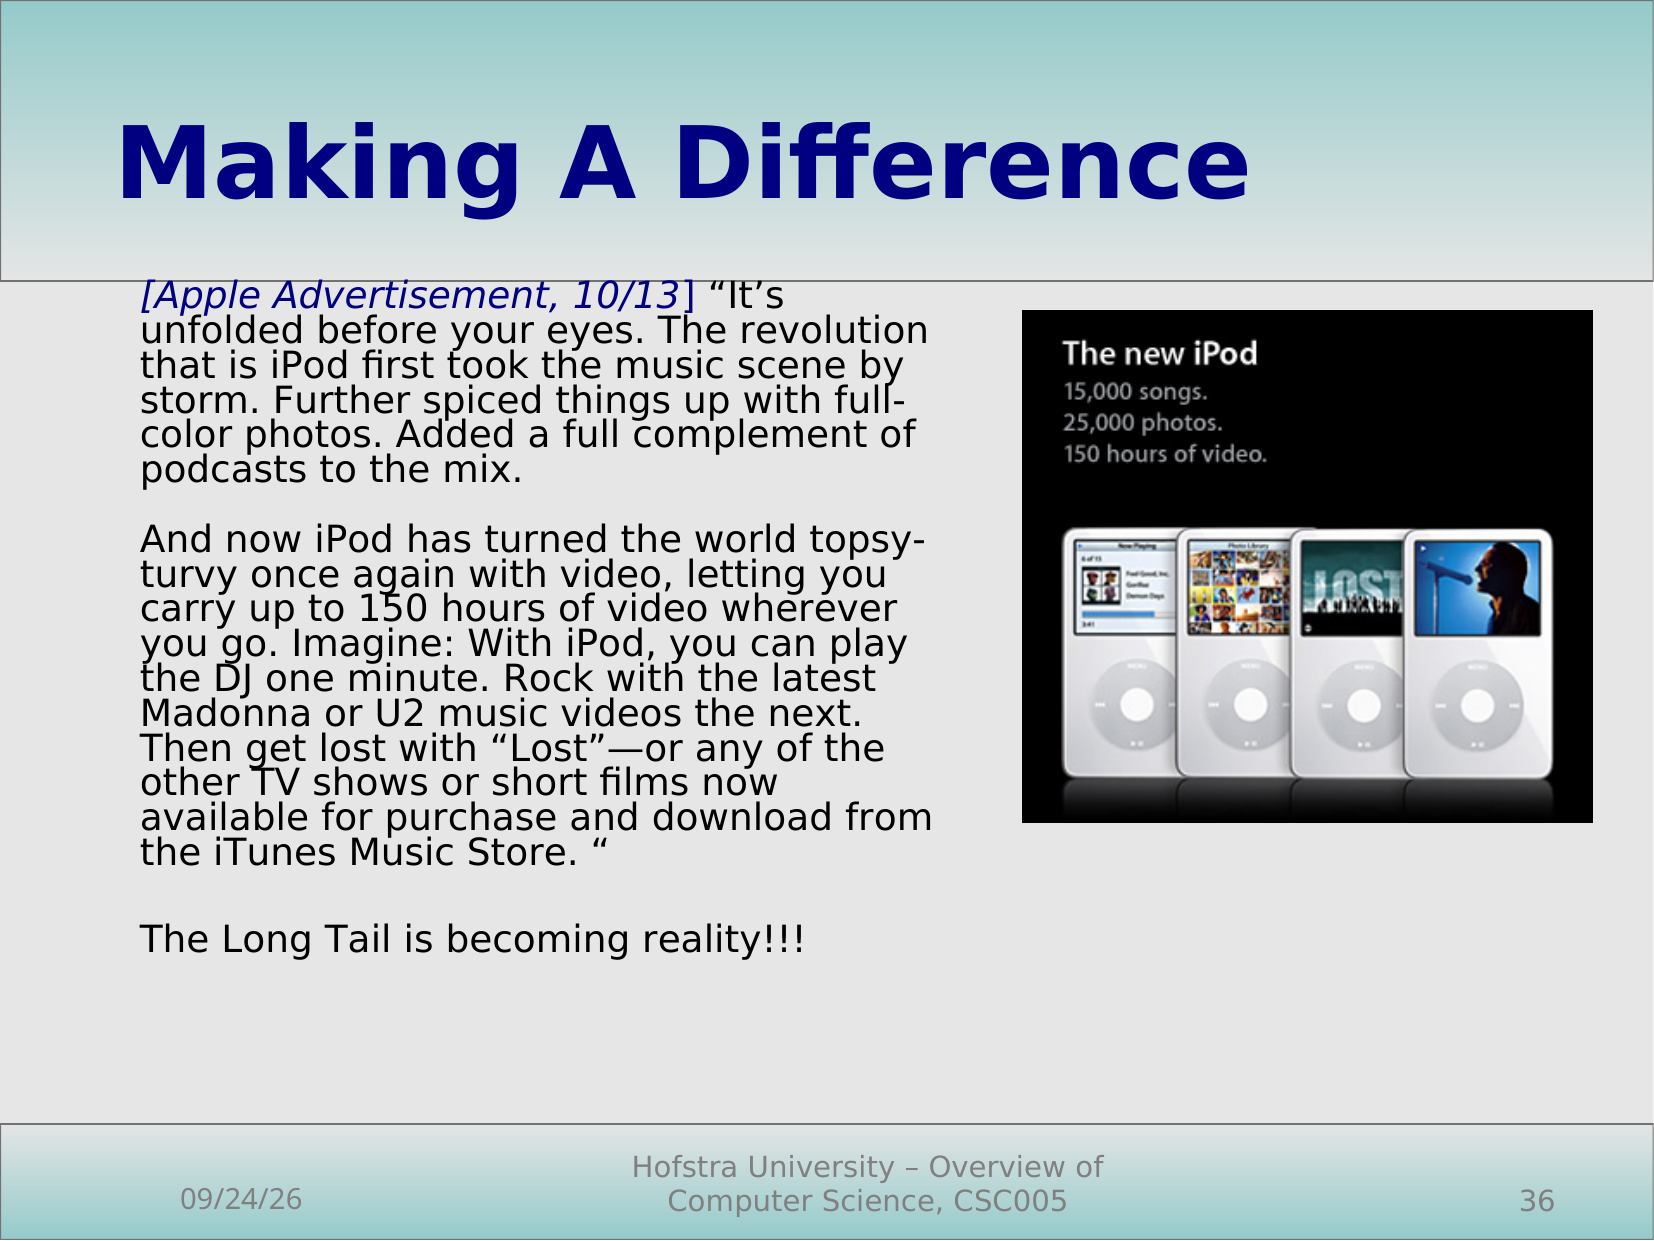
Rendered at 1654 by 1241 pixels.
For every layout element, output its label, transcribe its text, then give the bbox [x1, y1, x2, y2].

title Making A Difference [99, 63, 1594, 264]
picture [1022, 310, 1593, 823]
list [Apple Advertisement, 10/13] “It’s unfolded before your eyes. The revolution that is iPod first took the music scene by storm. Further spiced things up with full-color photos. Added a full complement of podcasts to the mix. And now iPod has turned the world topsy-turvy once again with video, letting you carry up to 150 hours of video wherever you go. Imagine: With iPod, you can play the DJ one minute. Rock with the latest Madonna or U2 music videos the next. Then get lost with “Lost”—or any of the other TV shows or short films now available for purchase and download from the iTunes Music Store. “ The Long Tail is becoming reality!!! [68, 273, 960, 1125]
